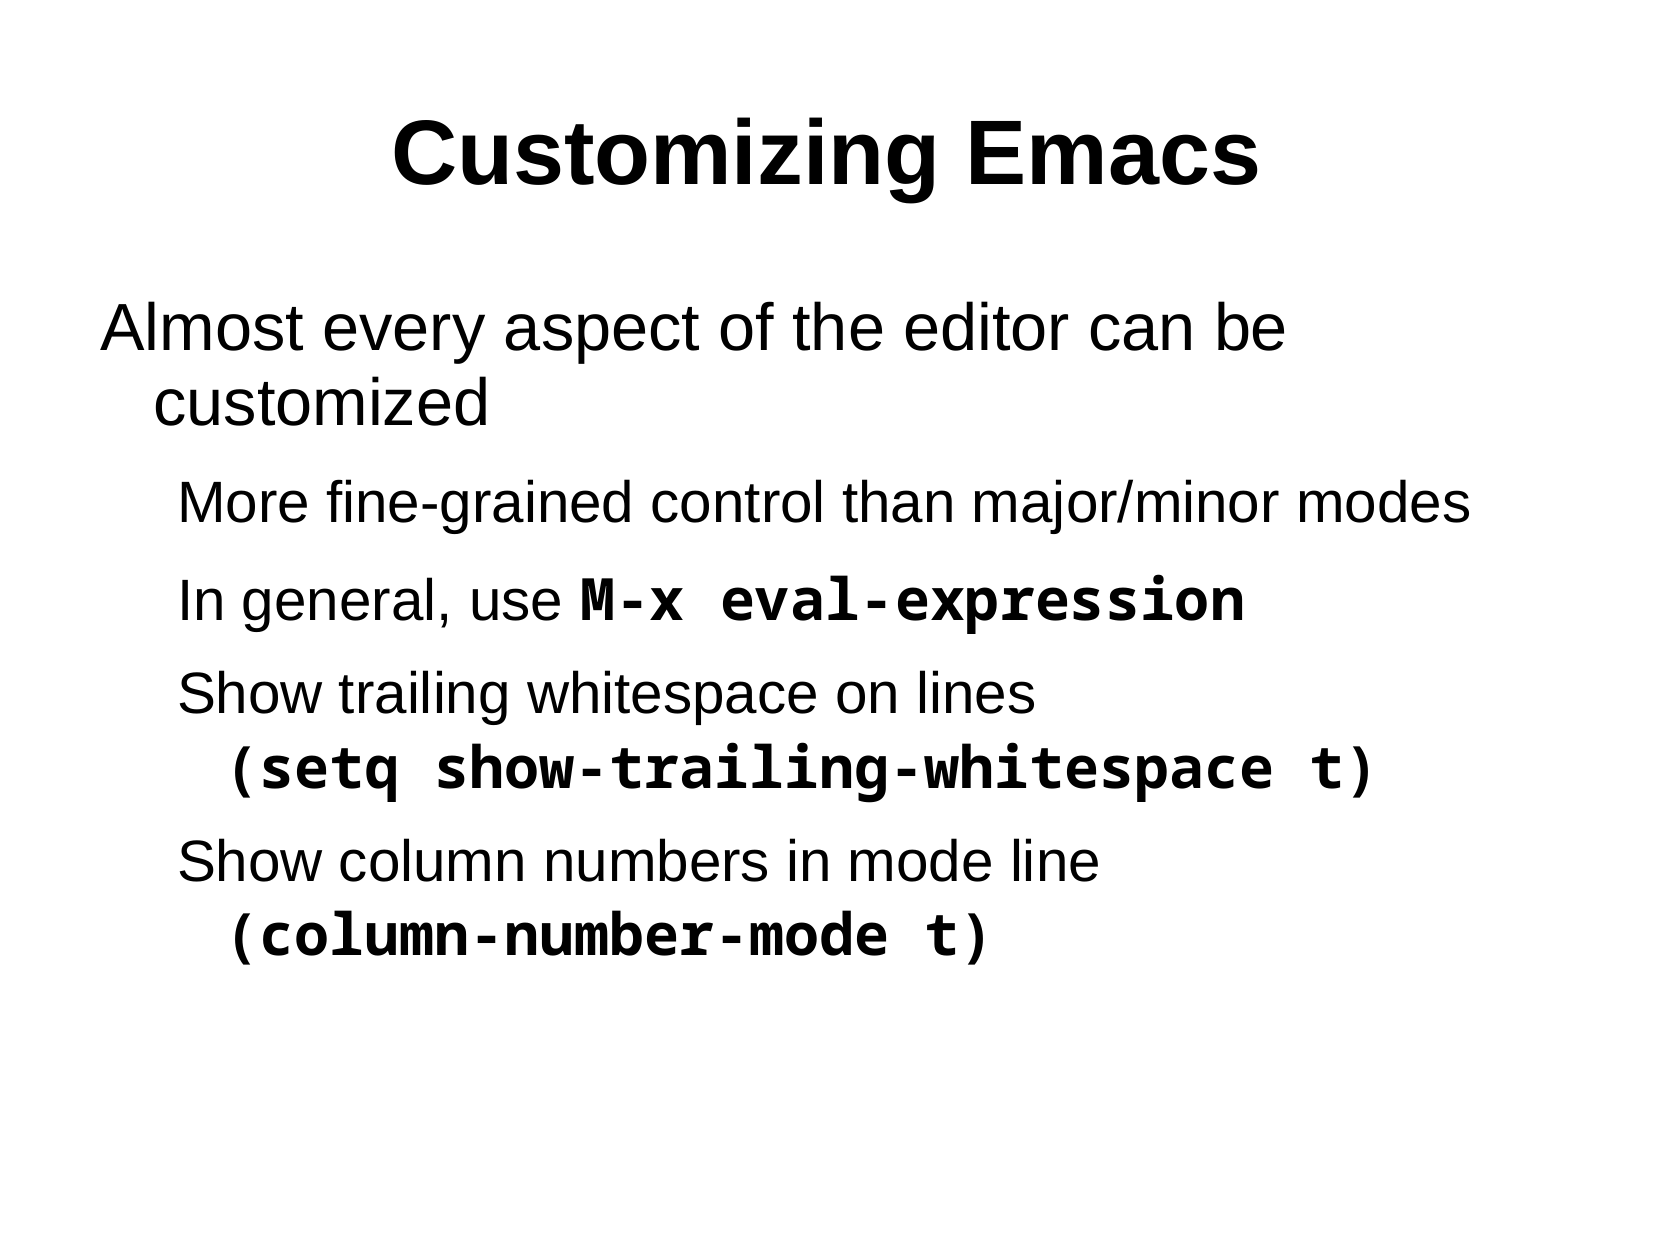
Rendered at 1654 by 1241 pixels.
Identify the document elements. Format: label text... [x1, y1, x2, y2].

list Almost every aspect of the editor can be customized More fine-grained control than major/minor modes In general, use M-x eval-expression Show trailing whitespace on lines (setq show-trailing-whitespace t) Show column numbers in mode line (column-number-mode t) [82, 290, 1571, 1094]
title Customizing Emacs [82, 56, 1571, 250]
